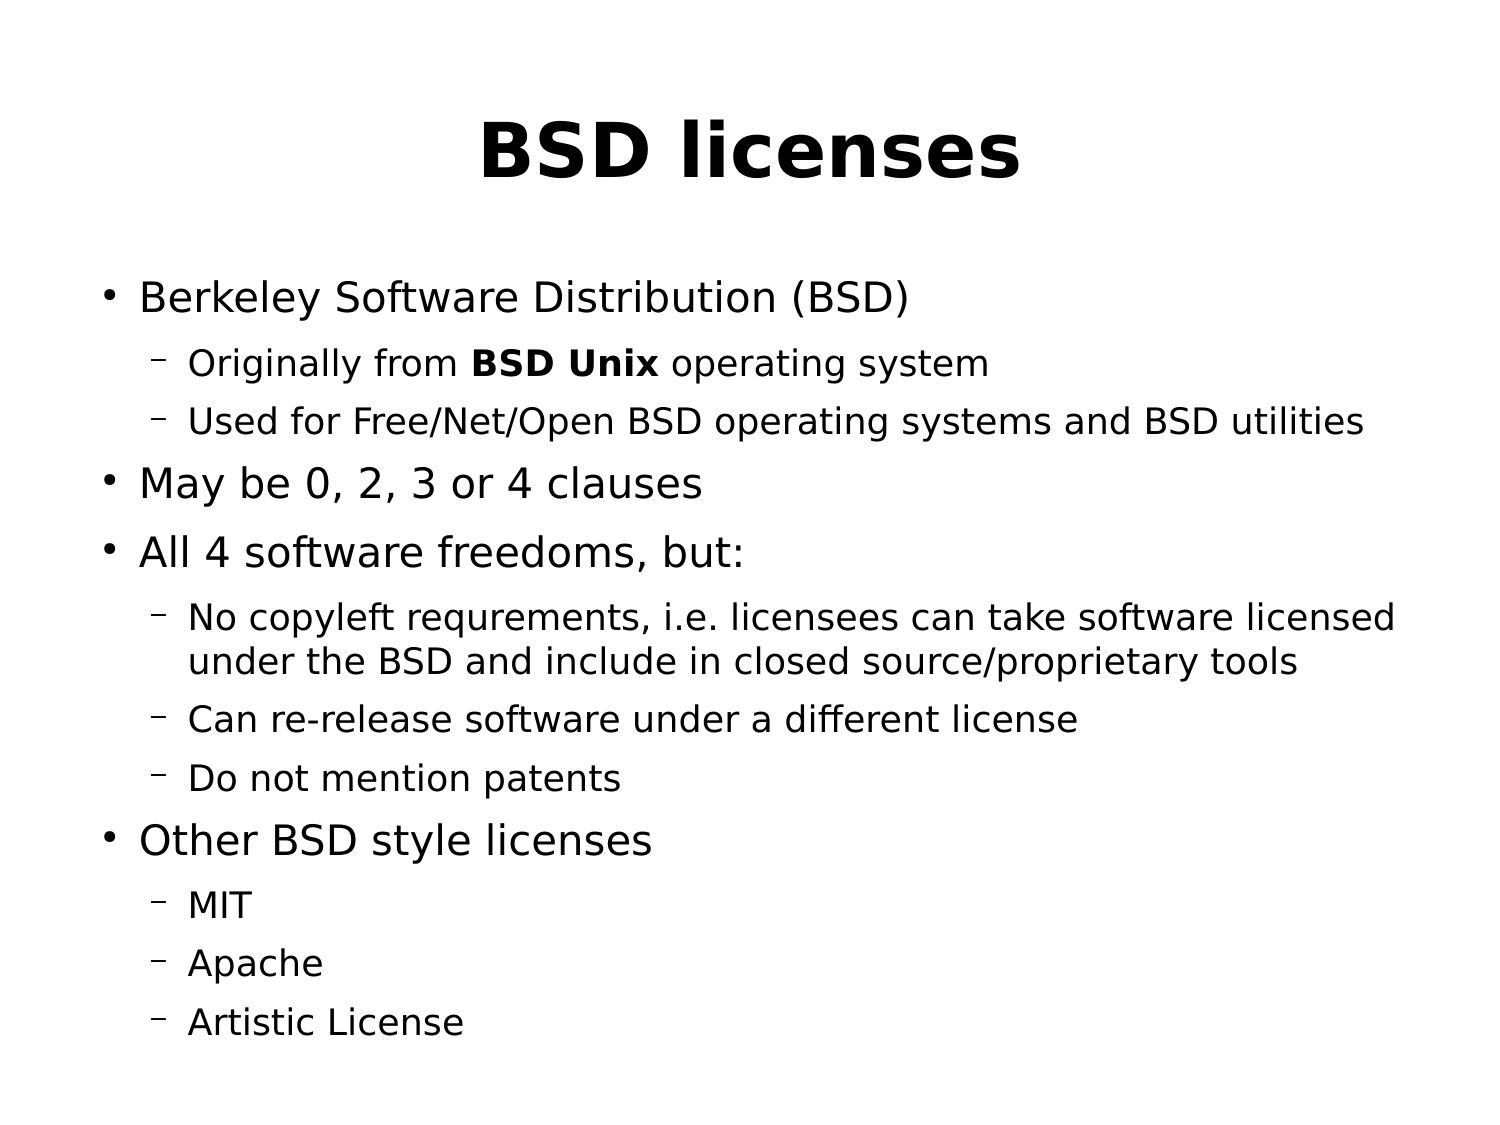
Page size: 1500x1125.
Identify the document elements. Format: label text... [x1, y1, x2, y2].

title BSD licenses [75, 68, 1425, 201]
list Berkeley Software Distribution (BSD) Originally from BSD Unix operating system Used for Free/Net/Open BSD operating systems and BSD utilities May be 0, 2, 3 or 4 clauses All 4 software freedoms, but: No copyleft requrements, i.e. licensees can take software licensed under the BSD and include in closed source/proprietary tools Can re-release software under a different license Do not mention patents Other BSD style licenses MIT Apache Artistic License [75, 263, 1425, 1063]
